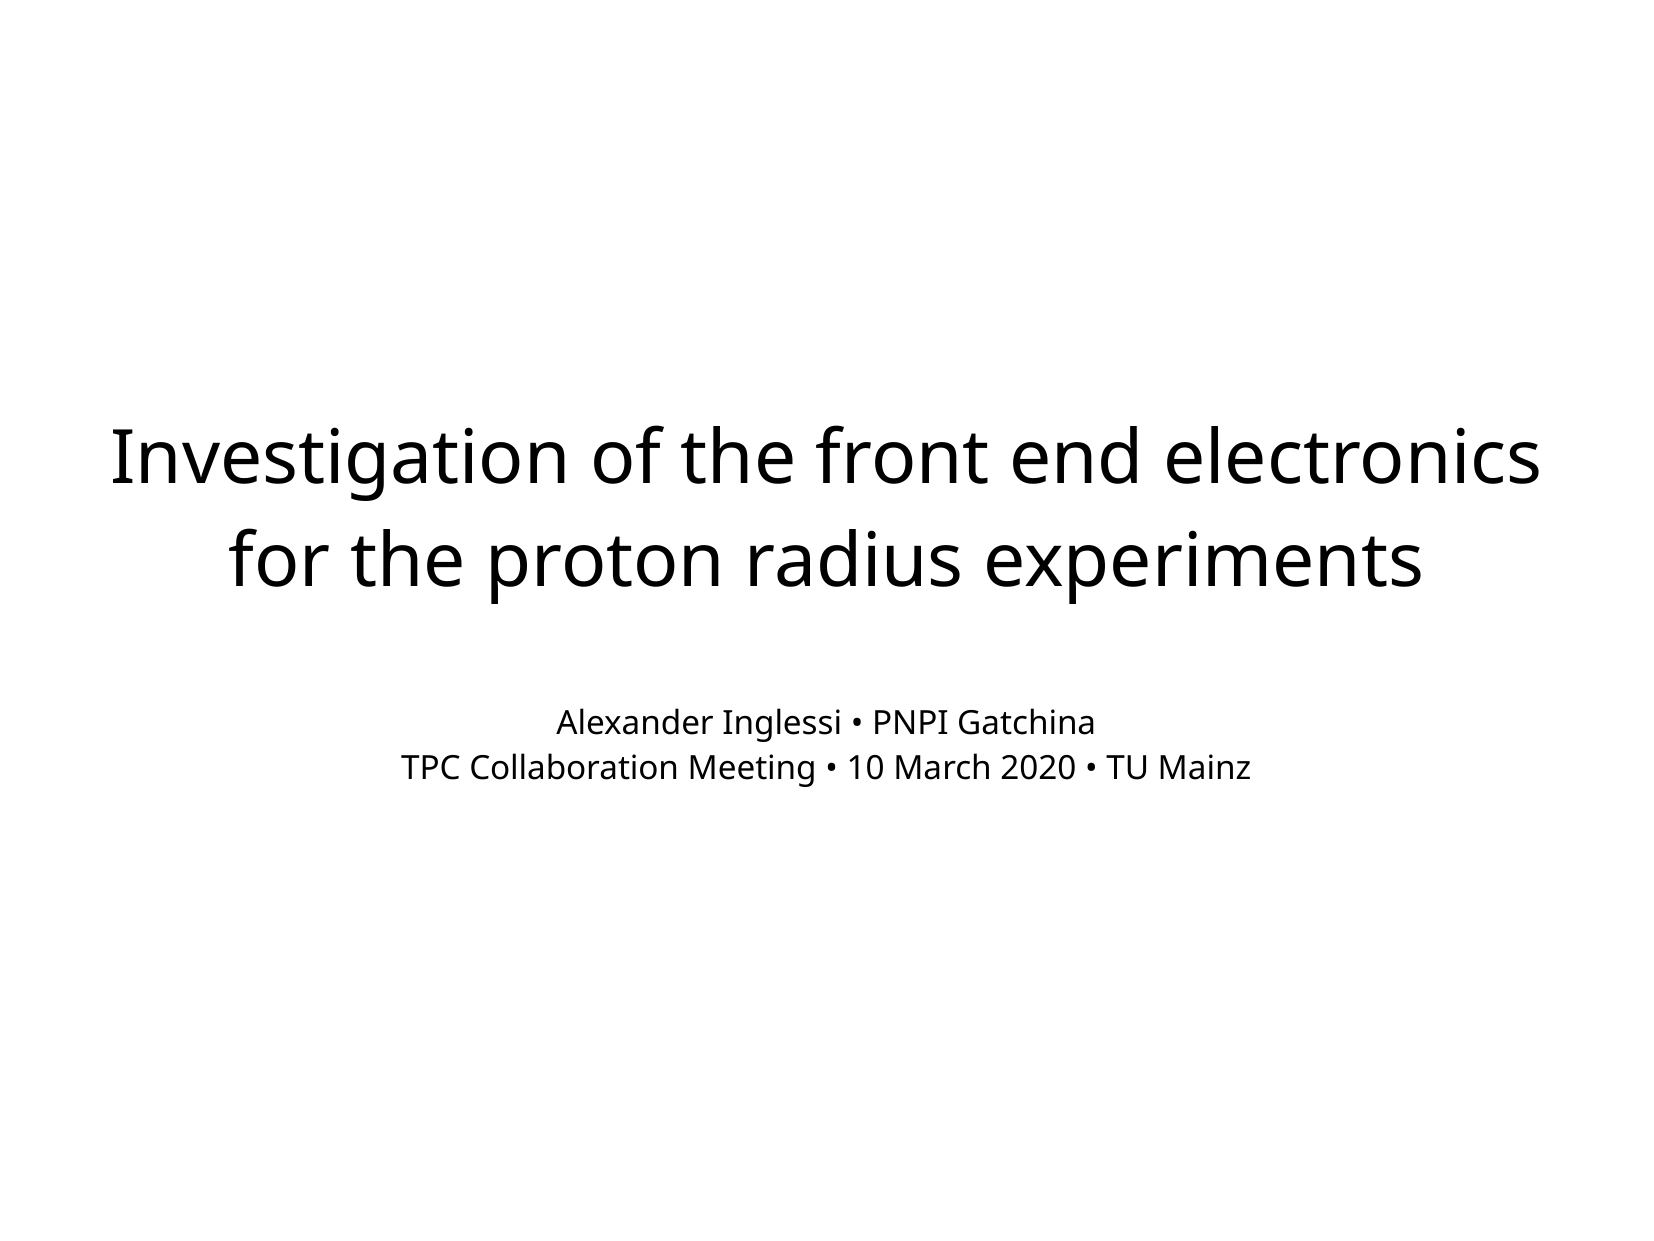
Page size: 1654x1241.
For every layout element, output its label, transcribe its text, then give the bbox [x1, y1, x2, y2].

subtitle Investigation of the front end electronics for the proton radius experiments Alexander Inglessi • PNPI Gatchina TPC Collaboration Meeting • 10 March 2020 • TU Mainz [82, 11, 1571, 1182]
